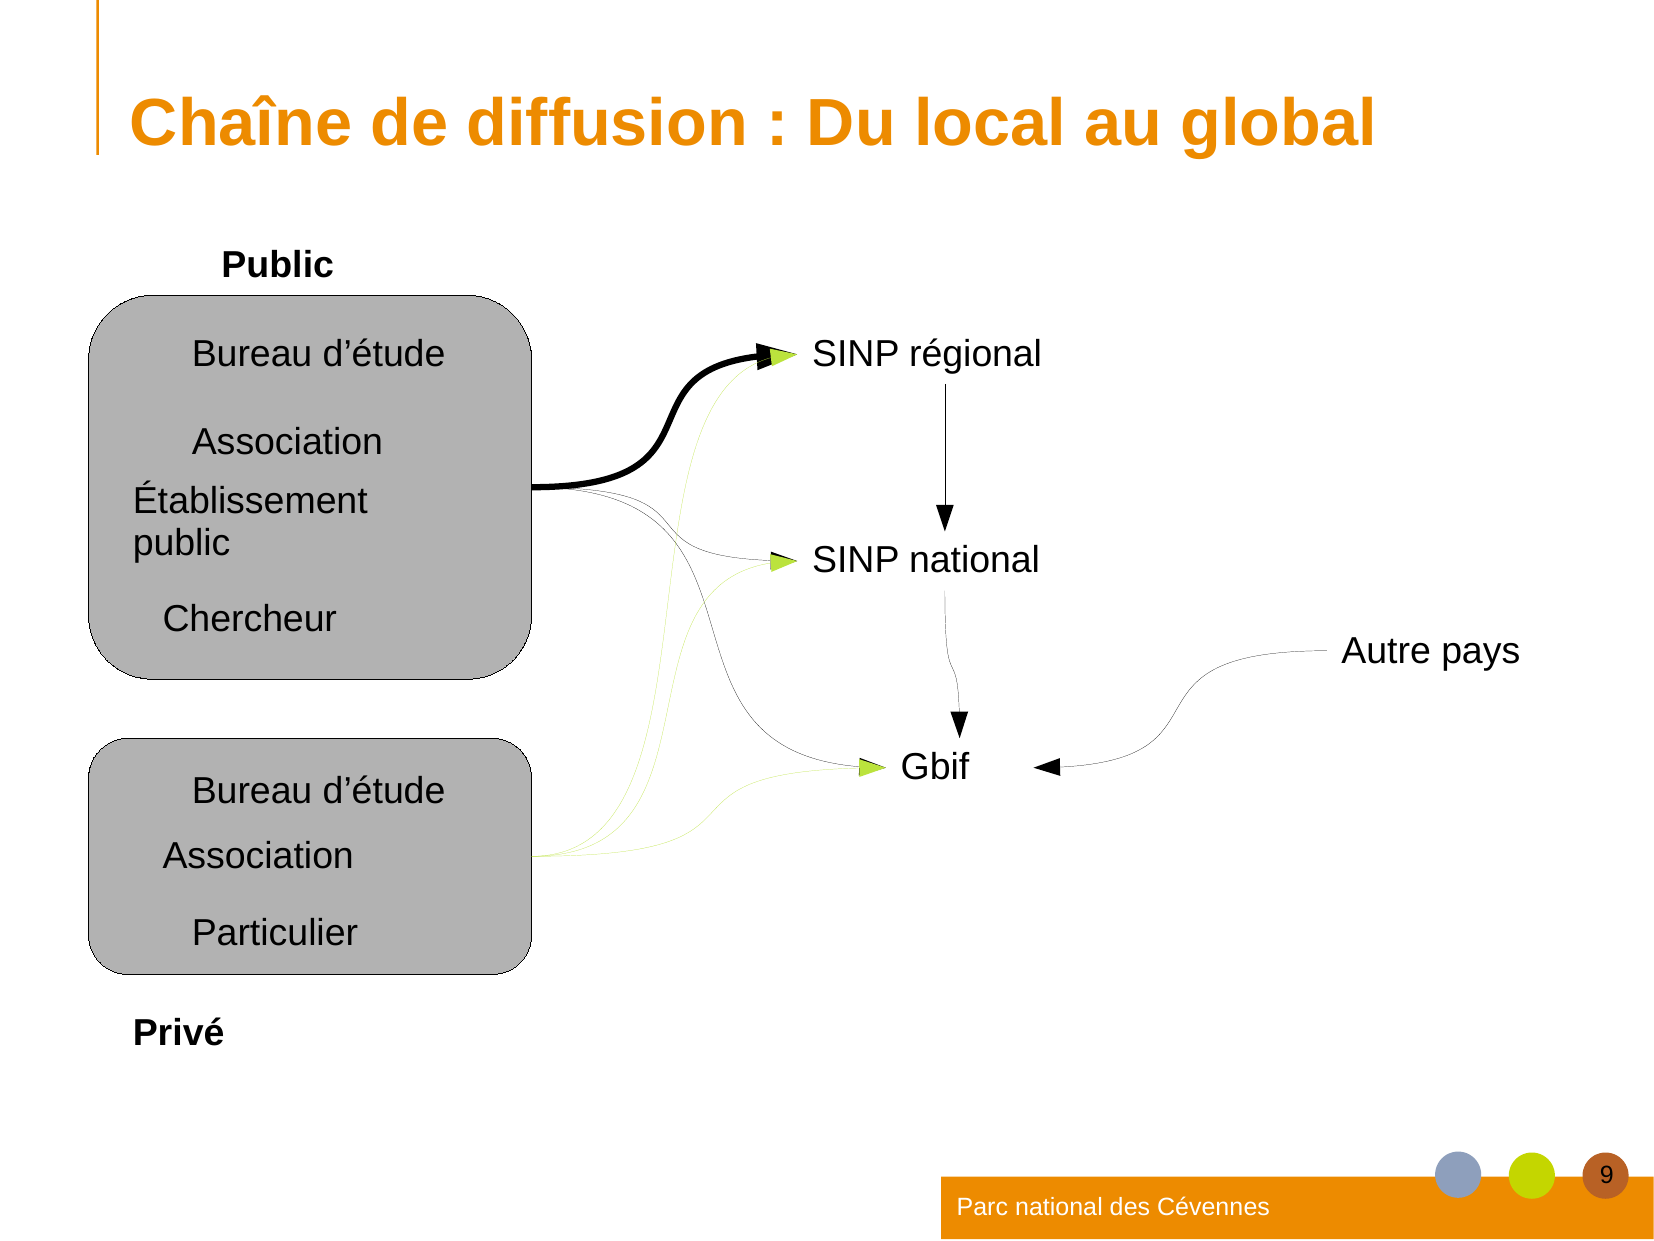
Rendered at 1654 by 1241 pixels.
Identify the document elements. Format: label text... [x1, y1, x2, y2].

text_box Chercheur [147, 590, 443, 650]
text_box Autre pays [1326, 622, 1536, 680]
text_box Gbif [885, 738, 1034, 798]
text_box SINP national [797, 531, 1093, 591]
text_box [88, 738, 532, 975]
text_box Particulier [177, 903, 473, 963]
title Chaîne de diffusion : Du local au global [129, 11, 1619, 160]
text_box Bureau d’étude [177, 761, 473, 821]
text_box Bureau d’étude [177, 324, 473, 384]
text_box [88, 295, 532, 680]
text_box Privé [118, 1003, 240, 1061]
text_box Public [206, 236, 350, 294]
text_box SINP régional [797, 324, 1093, 384]
text_box Établissement public [118, 472, 414, 572]
text_box Association [177, 413, 473, 473]
text_box Association [147, 826, 443, 886]
